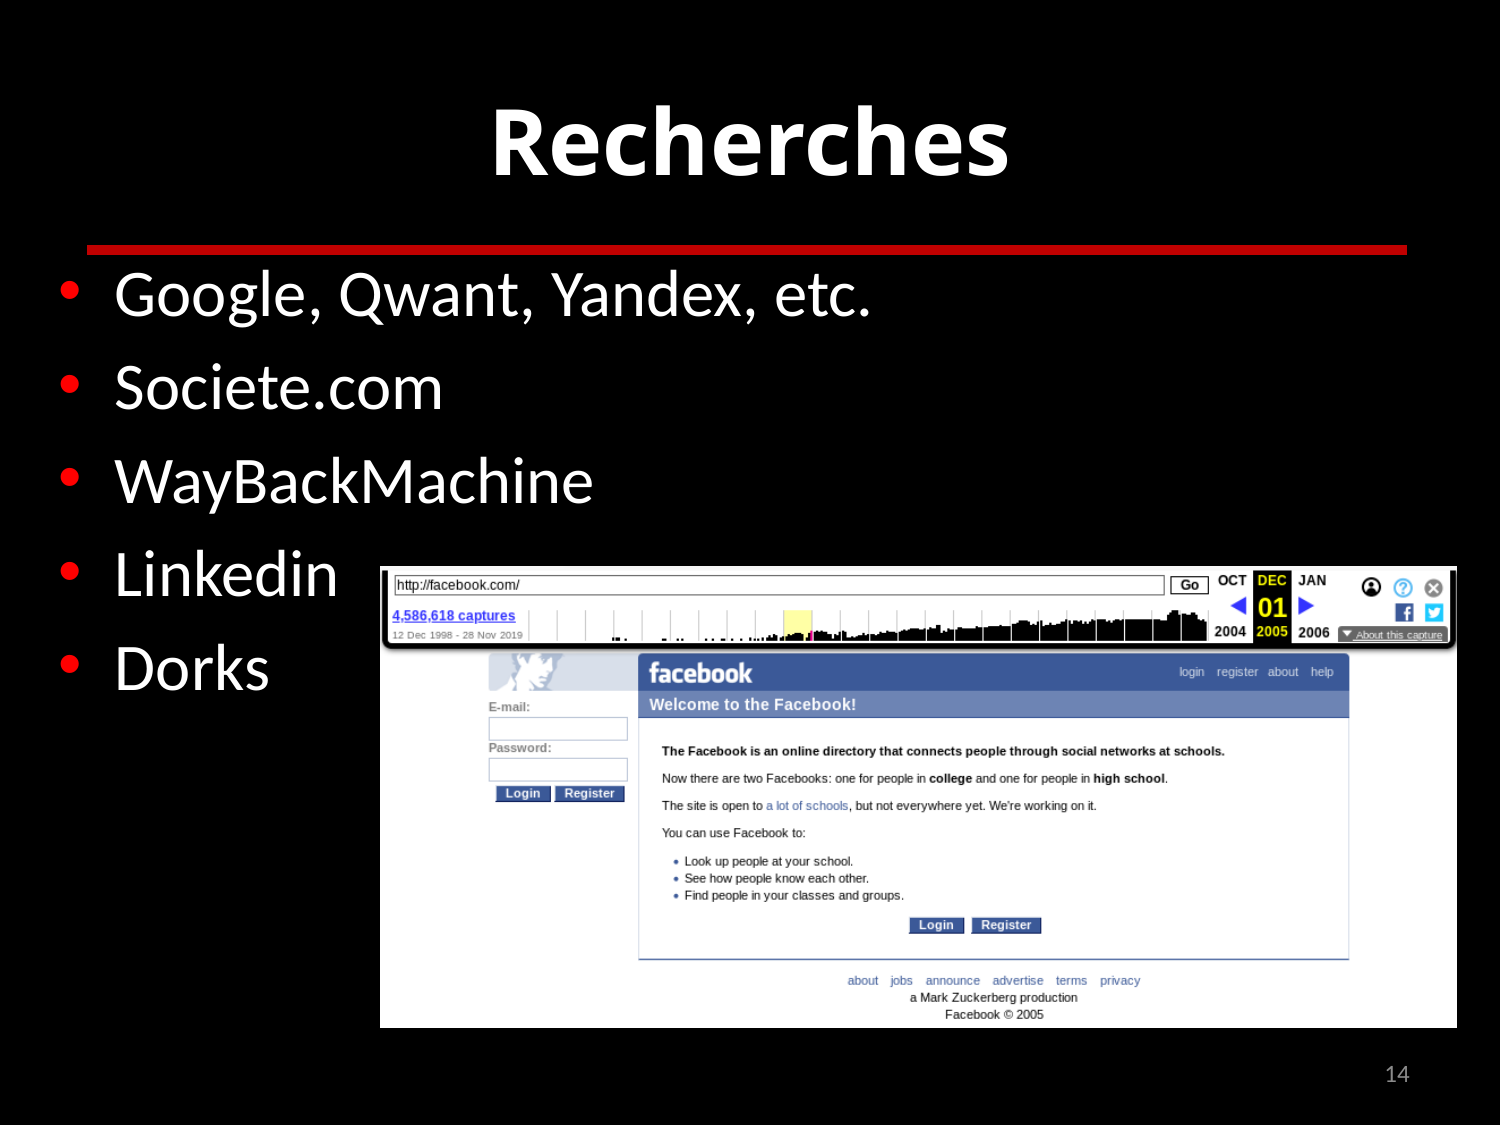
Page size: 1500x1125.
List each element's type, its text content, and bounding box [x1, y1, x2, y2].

slide_number <numéro> [1074, 1042, 1425, 1103]
list Google, Qwant, Yandex, etc. Societe.com WayBackMachine Linkedin Dorks [43, 242, 1394, 736]
picture [380, 566, 1457, 1028]
title Recherches [75, 45, 1425, 233]
